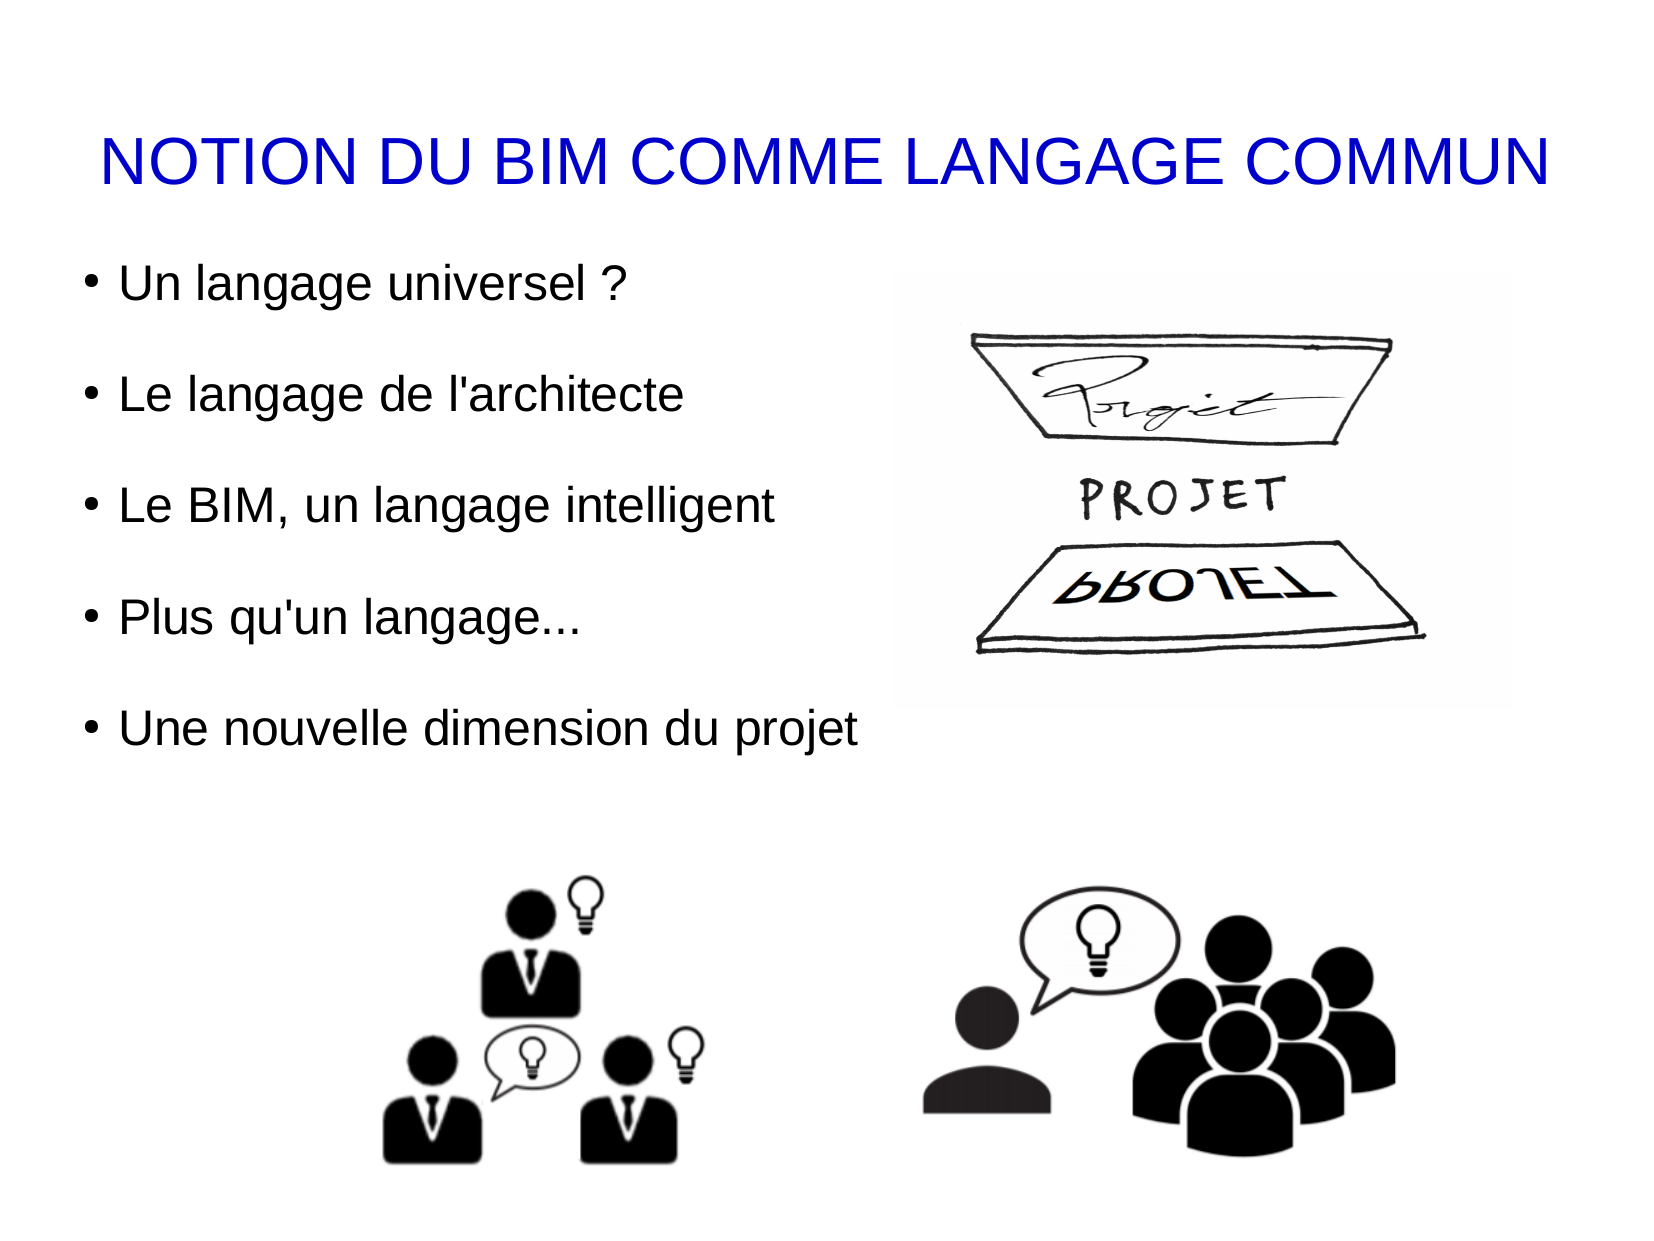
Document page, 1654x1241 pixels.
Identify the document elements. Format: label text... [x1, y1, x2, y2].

picture [874, 804, 1519, 1229]
subtitle NOTION DU BIM COMME LANGAGE COMMUN Un langage universel ? Le langage de l'architecte Le BIM, un langage intelligent Plus qu'un langage... Une nouvelle dimension du projet [82, 49, 1571, 1206]
picture [893, 271, 1512, 709]
picture [318, 803, 771, 1228]
